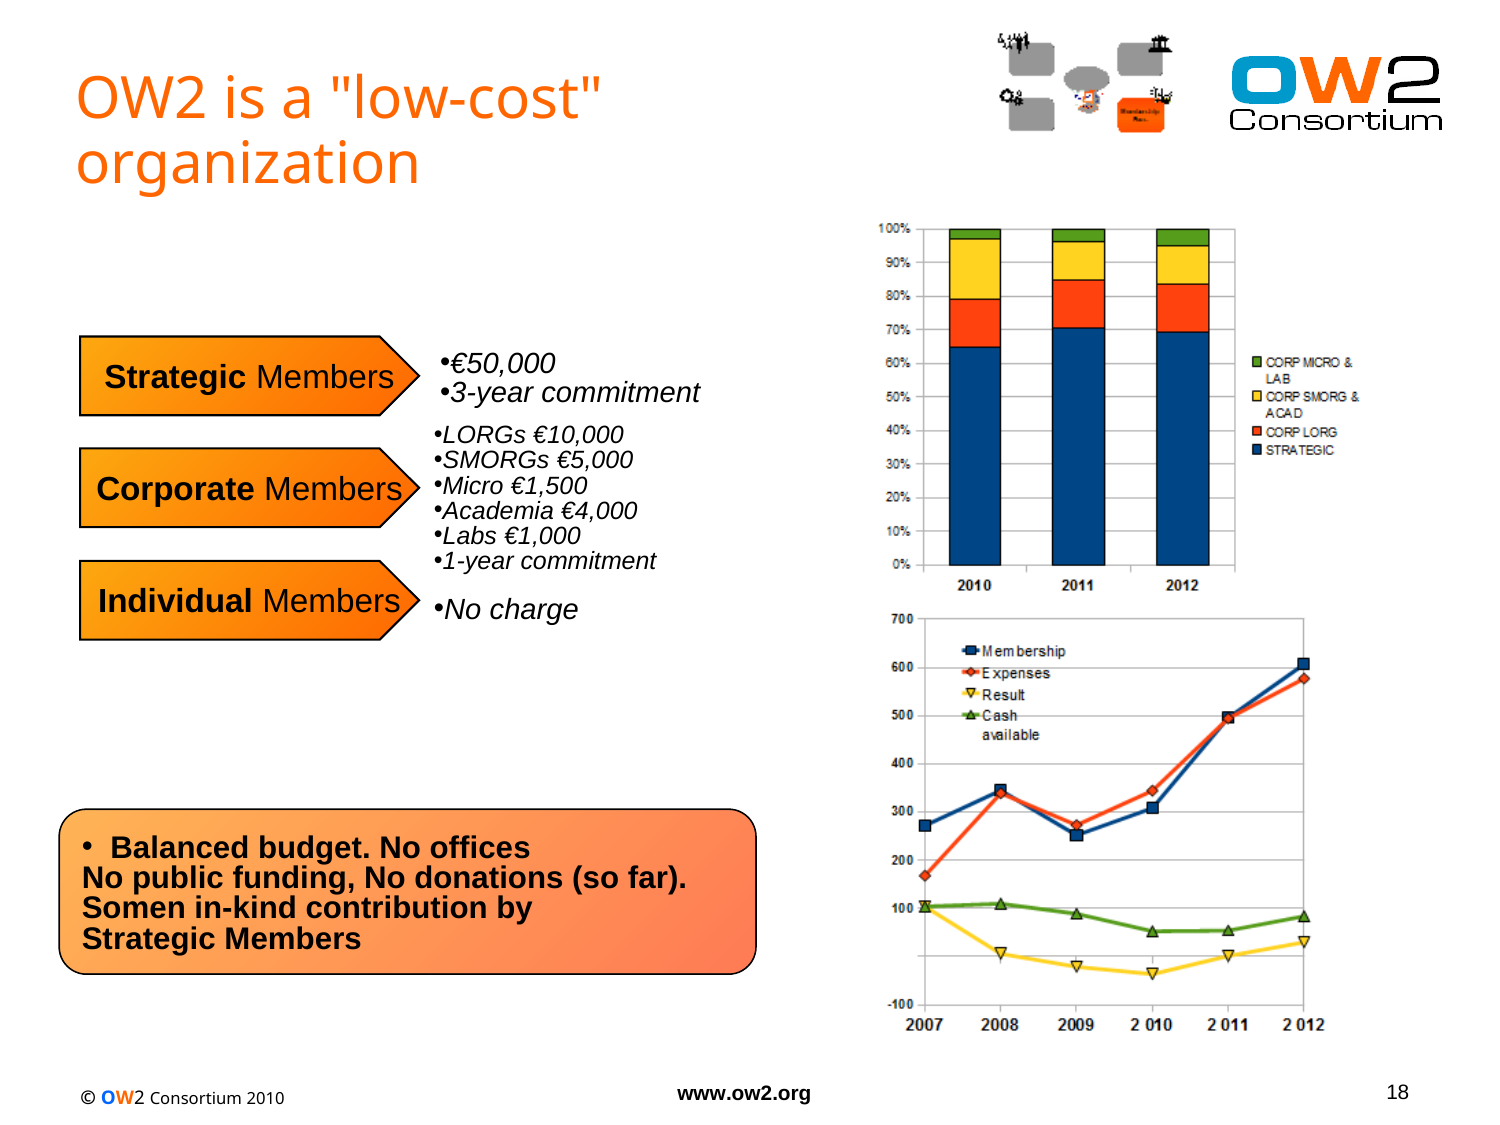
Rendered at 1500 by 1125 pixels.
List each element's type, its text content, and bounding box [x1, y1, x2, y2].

picture [992, 29, 1174, 139]
picture [1224, 47, 1450, 134]
text_box Strategic Members [80, 336, 420, 416]
text_box No charge [419, 583, 739, 642]
picture [871, 211, 1362, 1039]
text_box LORGs €10,000 SMORGs €5,000 Micro €1,500 Academia €4,000 Labs €1,000 1-year commitment [419, 412, 739, 583]
text_box Corporate Members [80, 448, 419, 528]
text_box €50,000 3-year commitment [425, 337, 745, 414]
text_box Balanced budget. No offices No public funding, No donations (so far). Somen in-kind contribution by Strategic Members [59, 809, 757, 975]
text_box Individual Members [80, 560, 419, 640]
title OW2 is a "low-cost" organization [75, 52, 1175, 207]
